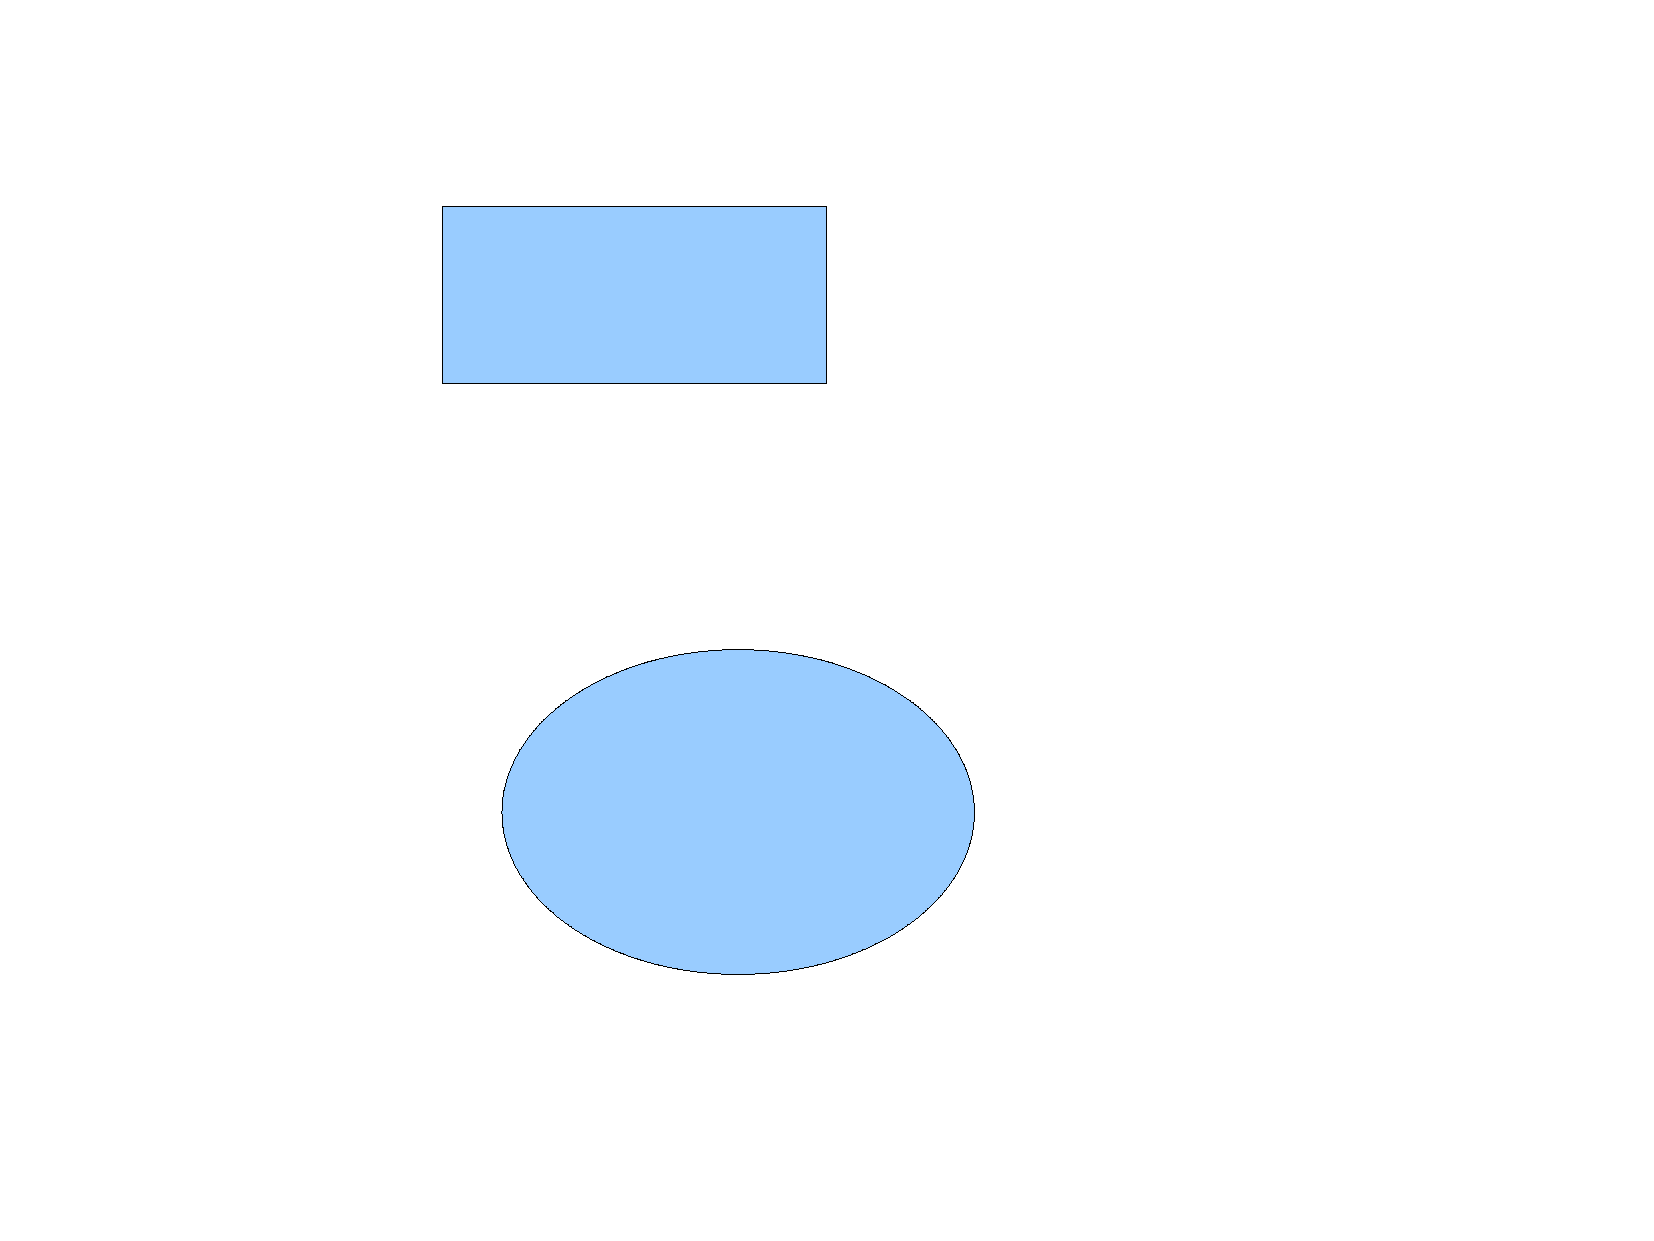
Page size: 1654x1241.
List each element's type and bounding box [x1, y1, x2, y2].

text_box [501, 649, 975, 975]
text_box [442, 206, 827, 384]
